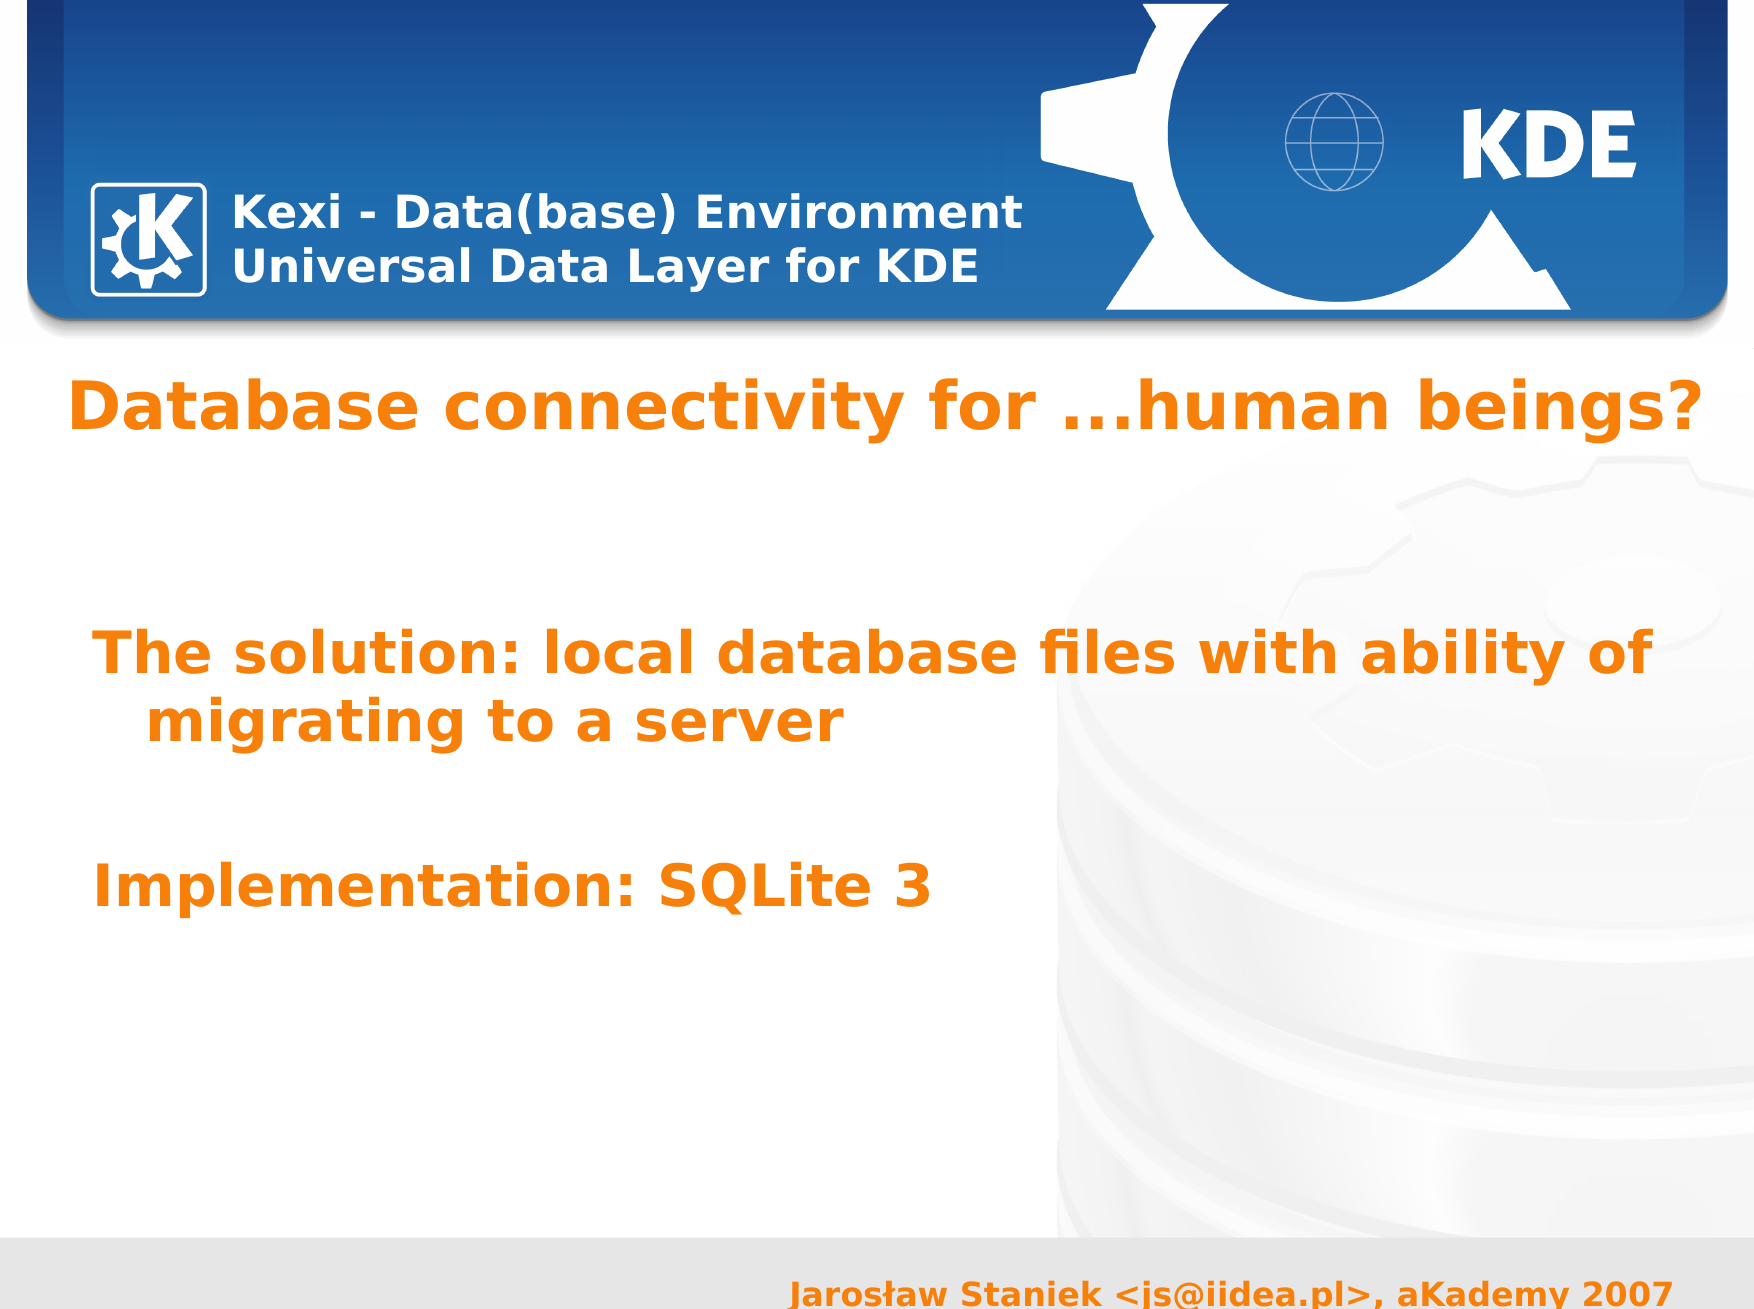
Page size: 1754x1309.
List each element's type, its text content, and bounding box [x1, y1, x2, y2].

list The solution: local database files with ability of migrating to a server Implementation: SQLite 3 [75, 620, 1654, 1148]
picture [0, 0, 1754, 349]
title Database connectivity for ...human beings? [41, 369, 1731, 445]
